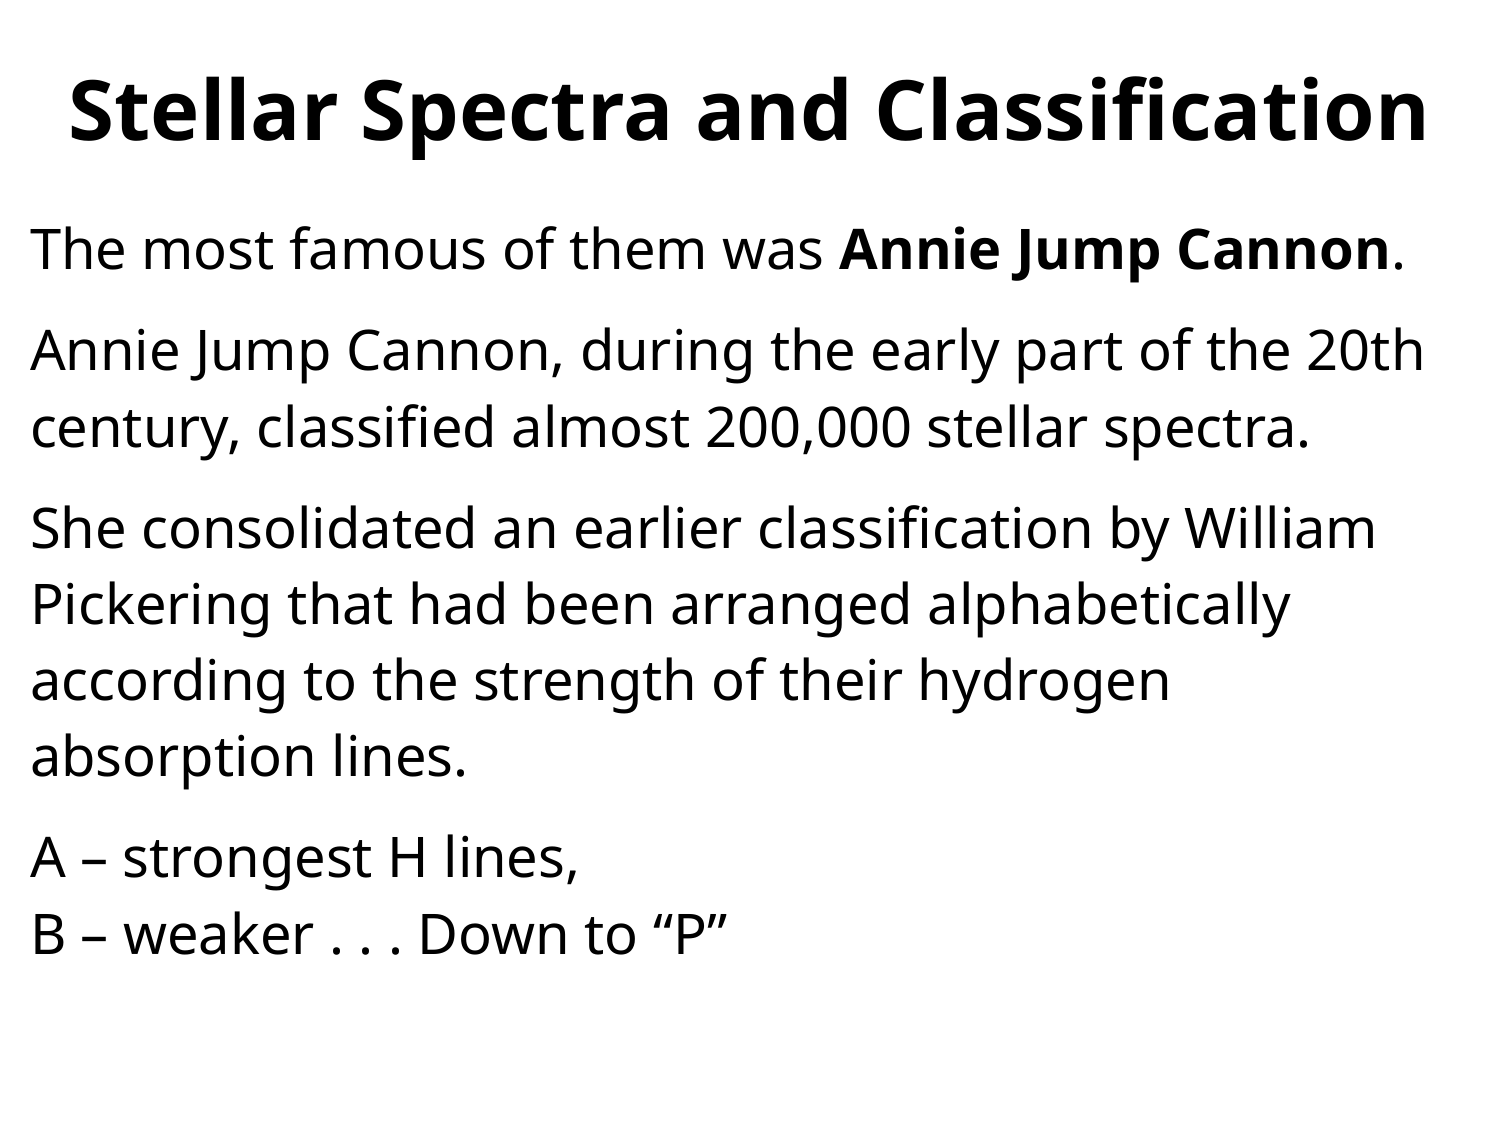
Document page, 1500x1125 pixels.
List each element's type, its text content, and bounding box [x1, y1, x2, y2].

title Stellar Spectra and Classification [30, 22, 1471, 196]
list The most famous of them was Annie Jump Cannon. Annie Jump Cannon, during the early part of the 20th century, classified almost 200,000 stellar spectra. She consolidated an earlier classification by William Pickering that had been arranged alphabetically according to the strength of their hydrogen absorption lines. A – strongest H lines, B – weaker . . . Down to “P” [30, 210, 1471, 1036]
